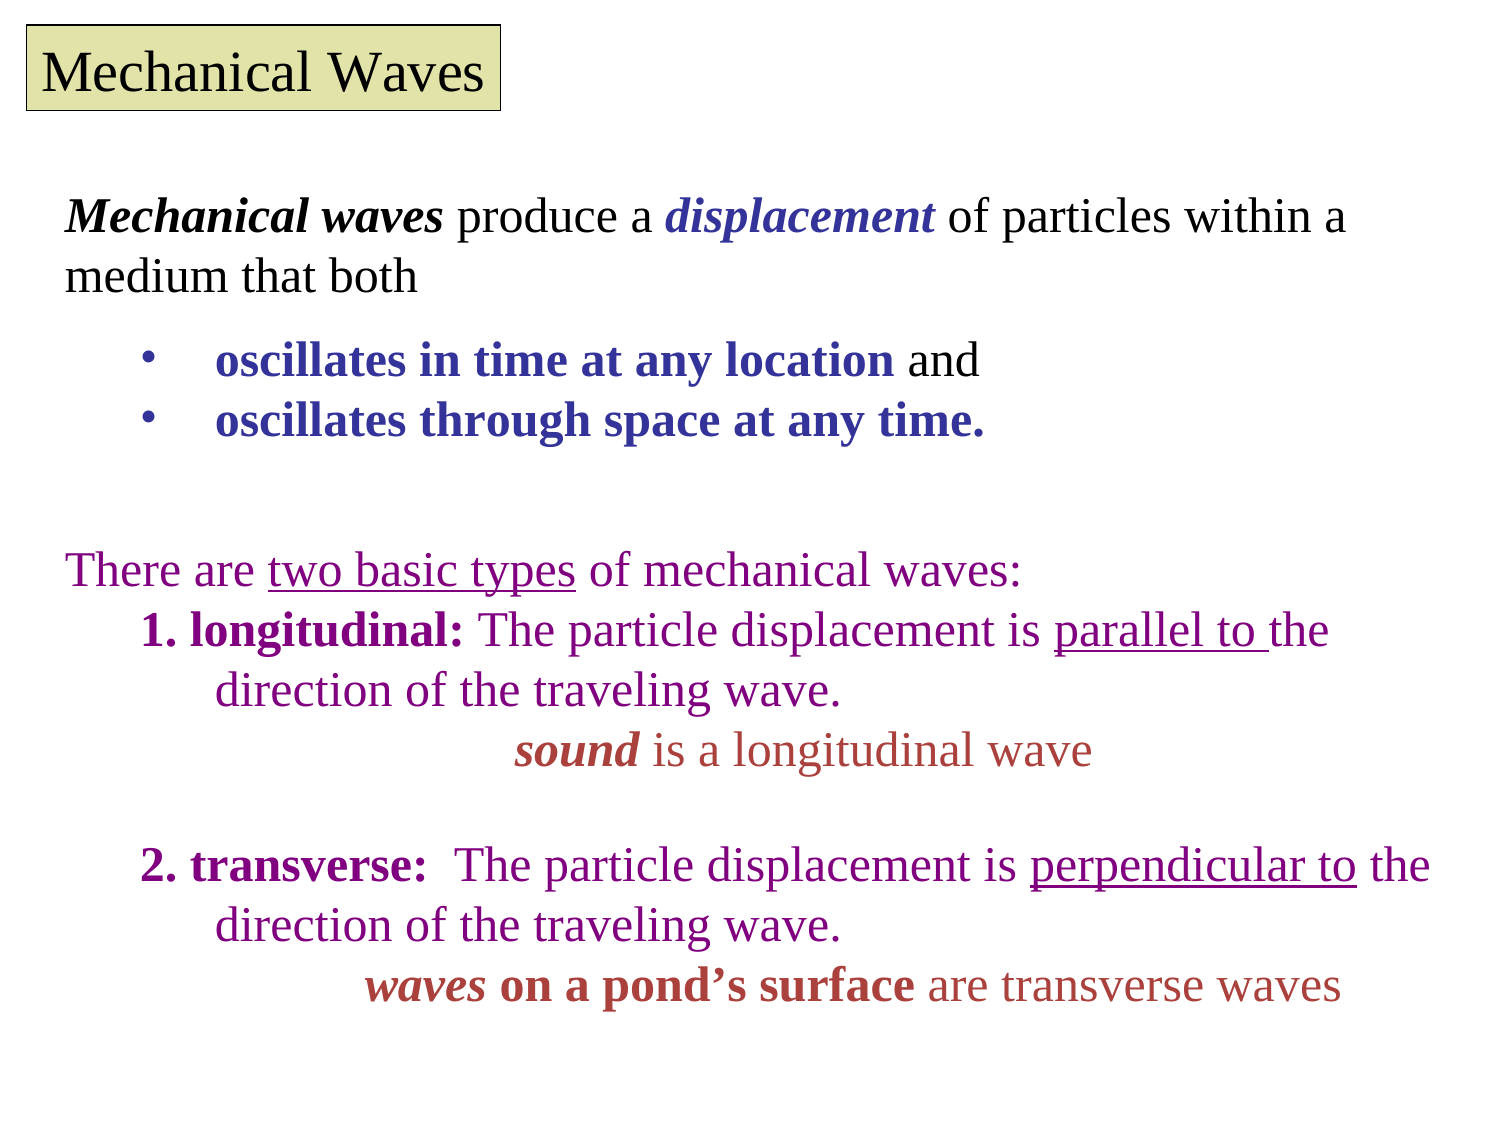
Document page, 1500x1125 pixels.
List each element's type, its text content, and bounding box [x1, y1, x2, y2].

text_box Mechanical Waves [26, 24, 501, 111]
text_box Mechanical waves produce a displacement of particles within a medium that both oscillates in time at any location and oscillates through space at any time. There are two basic types of mechanical waves: 1. longitudinal: The particle displacement is parallel to the direction of the traveling wave. sound is a longitudinal wave 2. transverse: The particle displacement is perpendicular to the direction of the traveling wave. waves on a pond’s surface are transverse waves [50, 174, 1476, 1020]
